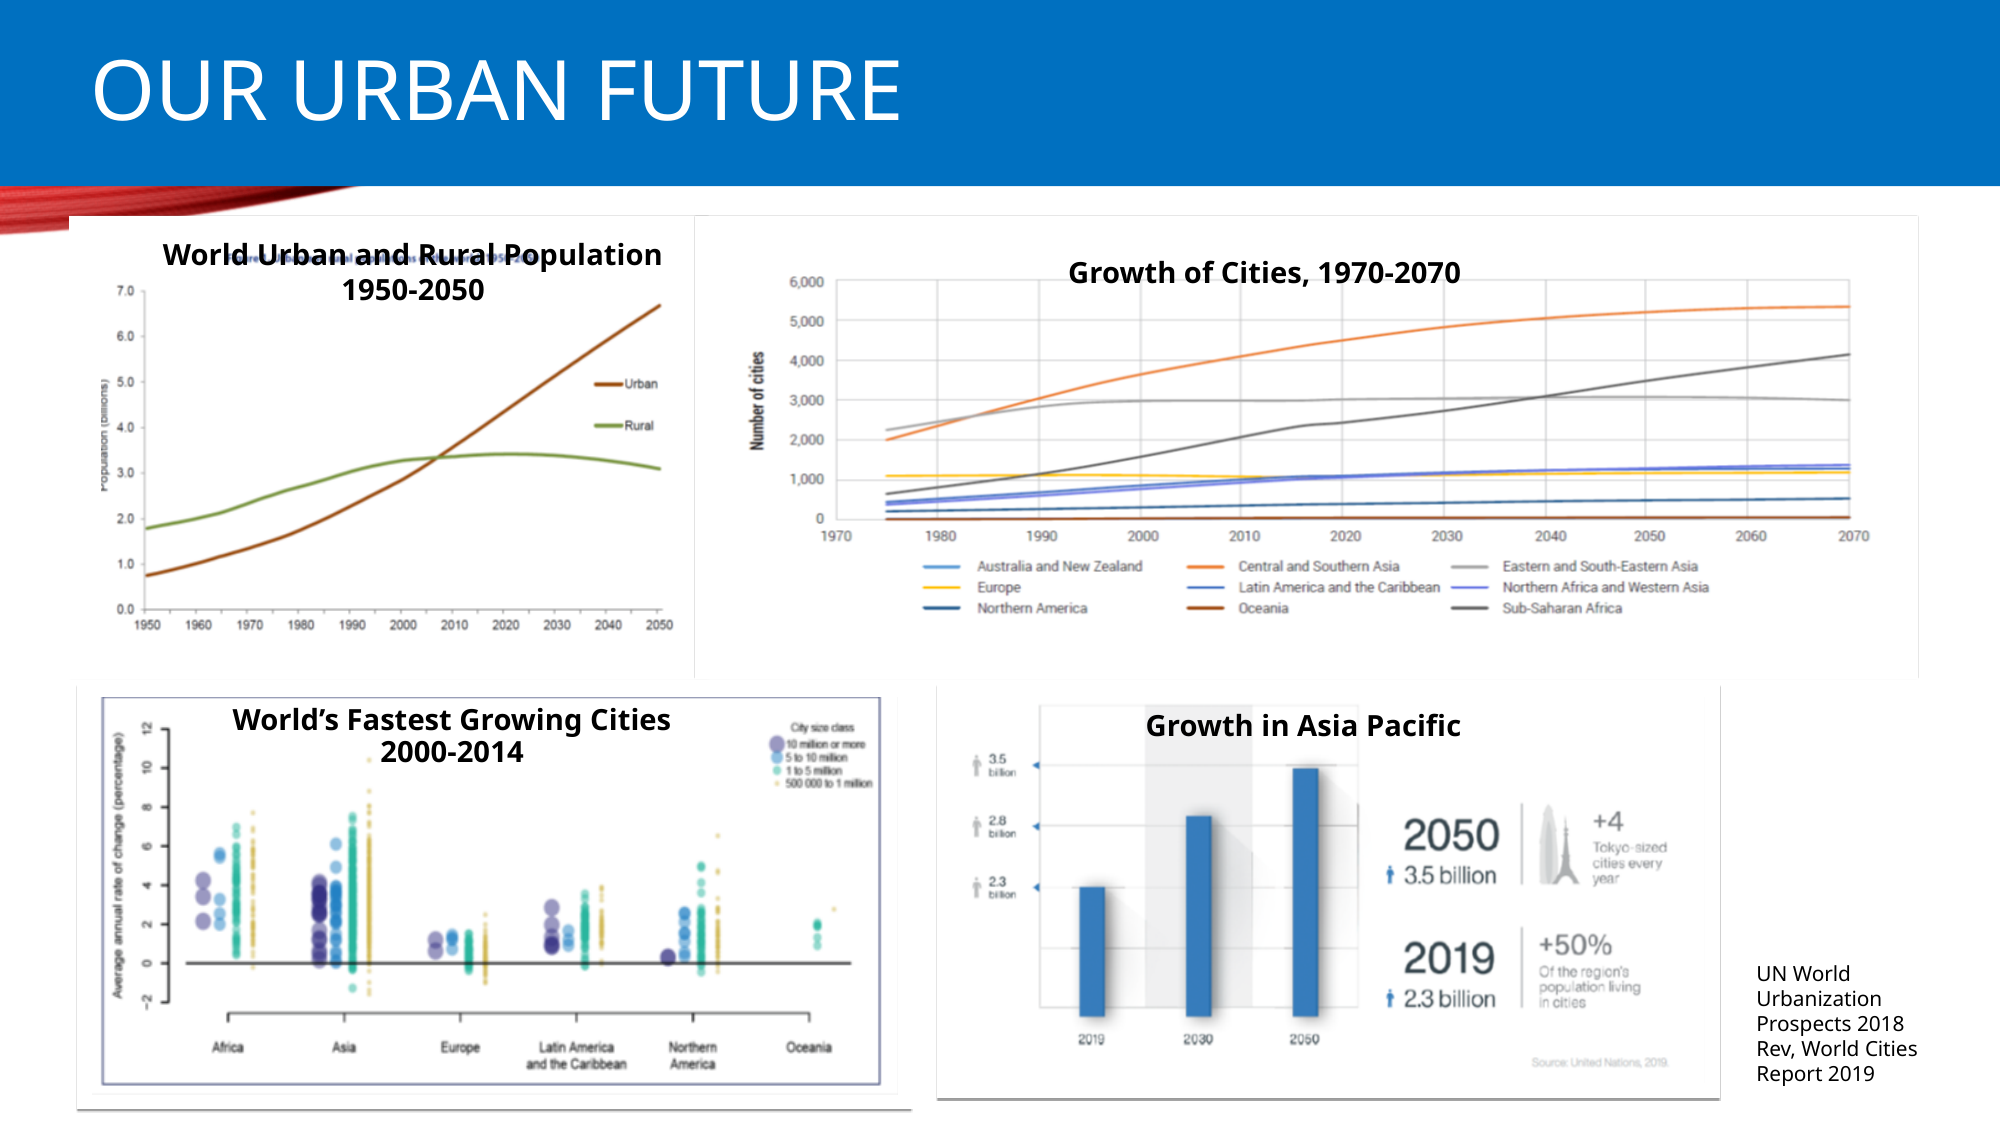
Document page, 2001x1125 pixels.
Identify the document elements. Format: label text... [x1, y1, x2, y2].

picture [951, 697, 1706, 1083]
text_box Growth of Cities, 1970-2070 [978, 246, 1552, 298]
picture [100, 246, 680, 648]
picture [91, 697, 899, 1095]
title OUR URBAN FUTURE [0, 0, 2000, 187]
text_box World’s Fastest Growing Cities 2000-2014 [204, 697, 700, 777]
picture [725, 246, 1887, 648]
text_box Growth in Asia Pacific [1056, 703, 1552, 751]
text_box UN World Urbanization Prospects 2018 Rev, World Cities Report 2019 [1741, 953, 1947, 1095]
text_box World Urban and Rural Population 1950-2050 [127, 229, 700, 315]
